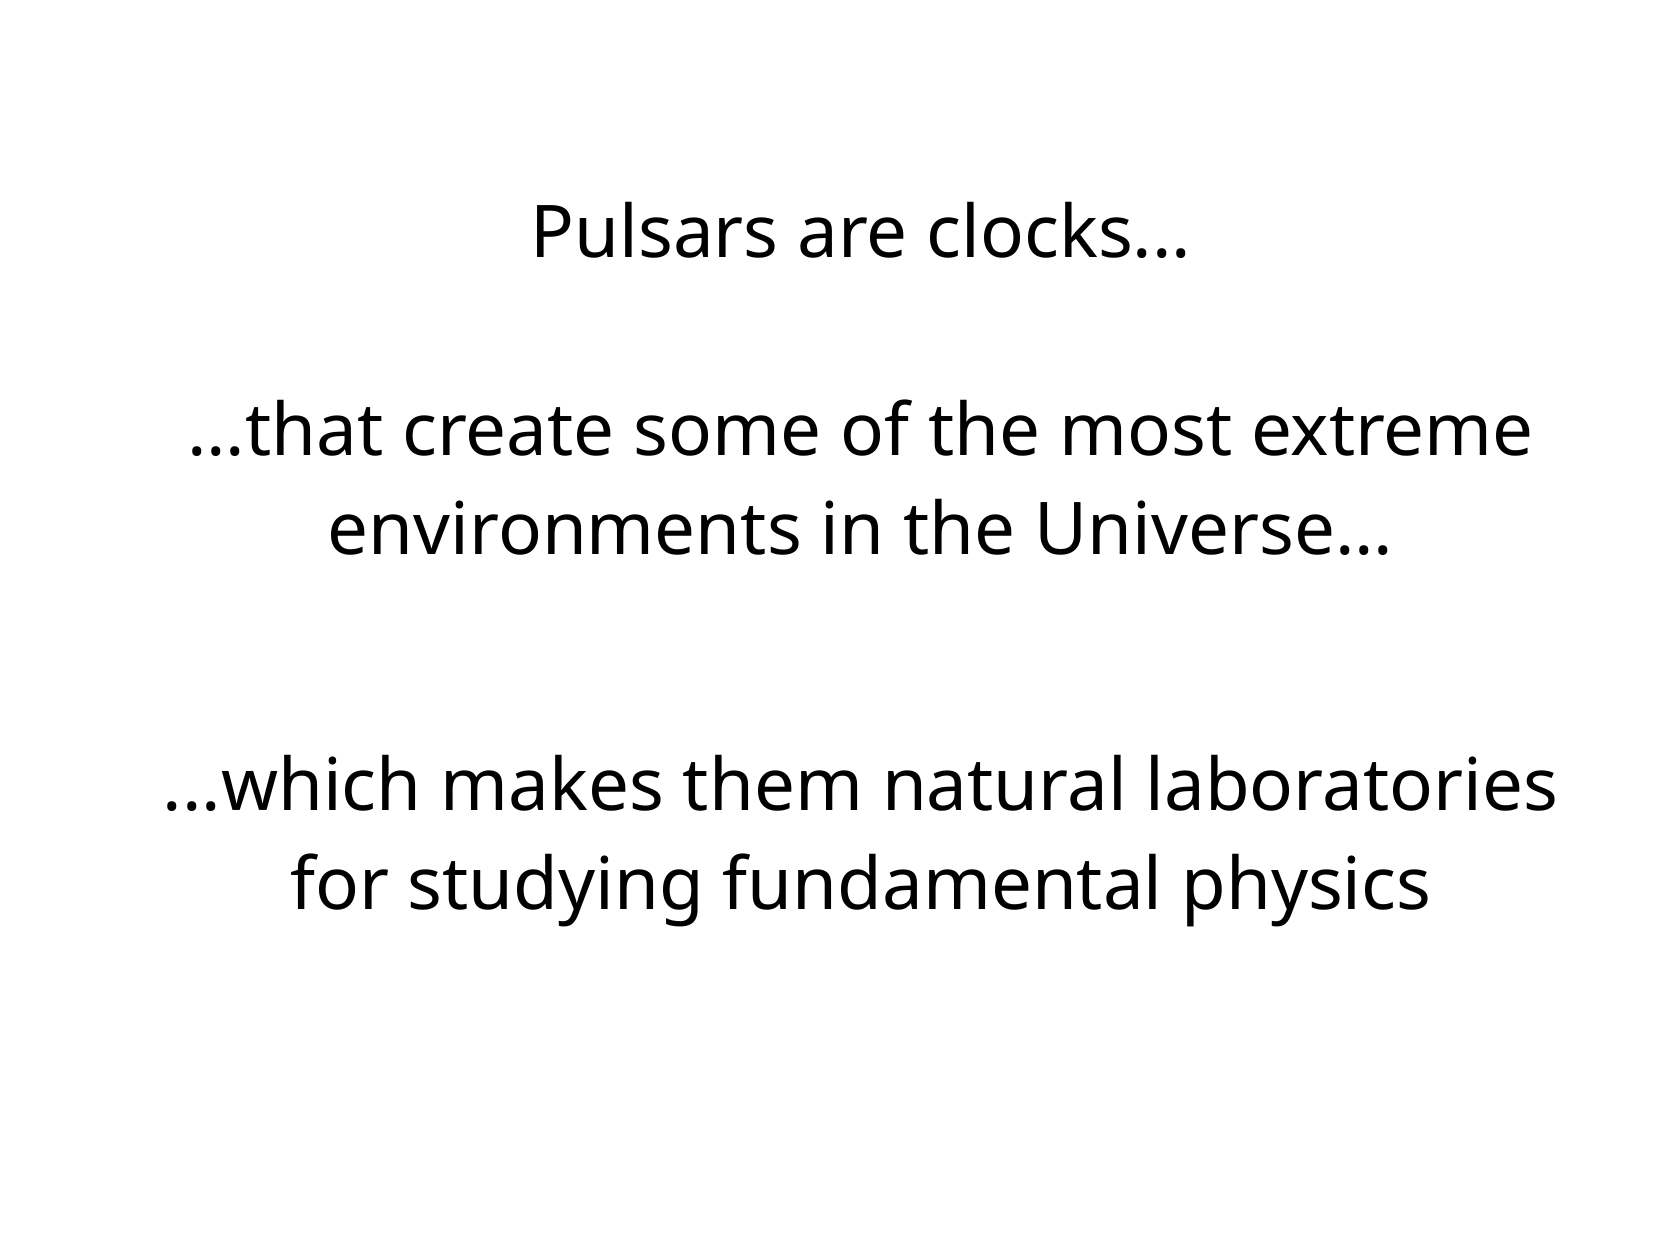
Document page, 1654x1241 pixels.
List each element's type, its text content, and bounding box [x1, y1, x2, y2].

list Pulsars are clocks... ...that create some of the most extreme environments in the Universe... ...which makes them natural laboratories for studying fundamental physics [82, 180, 1571, 1010]
